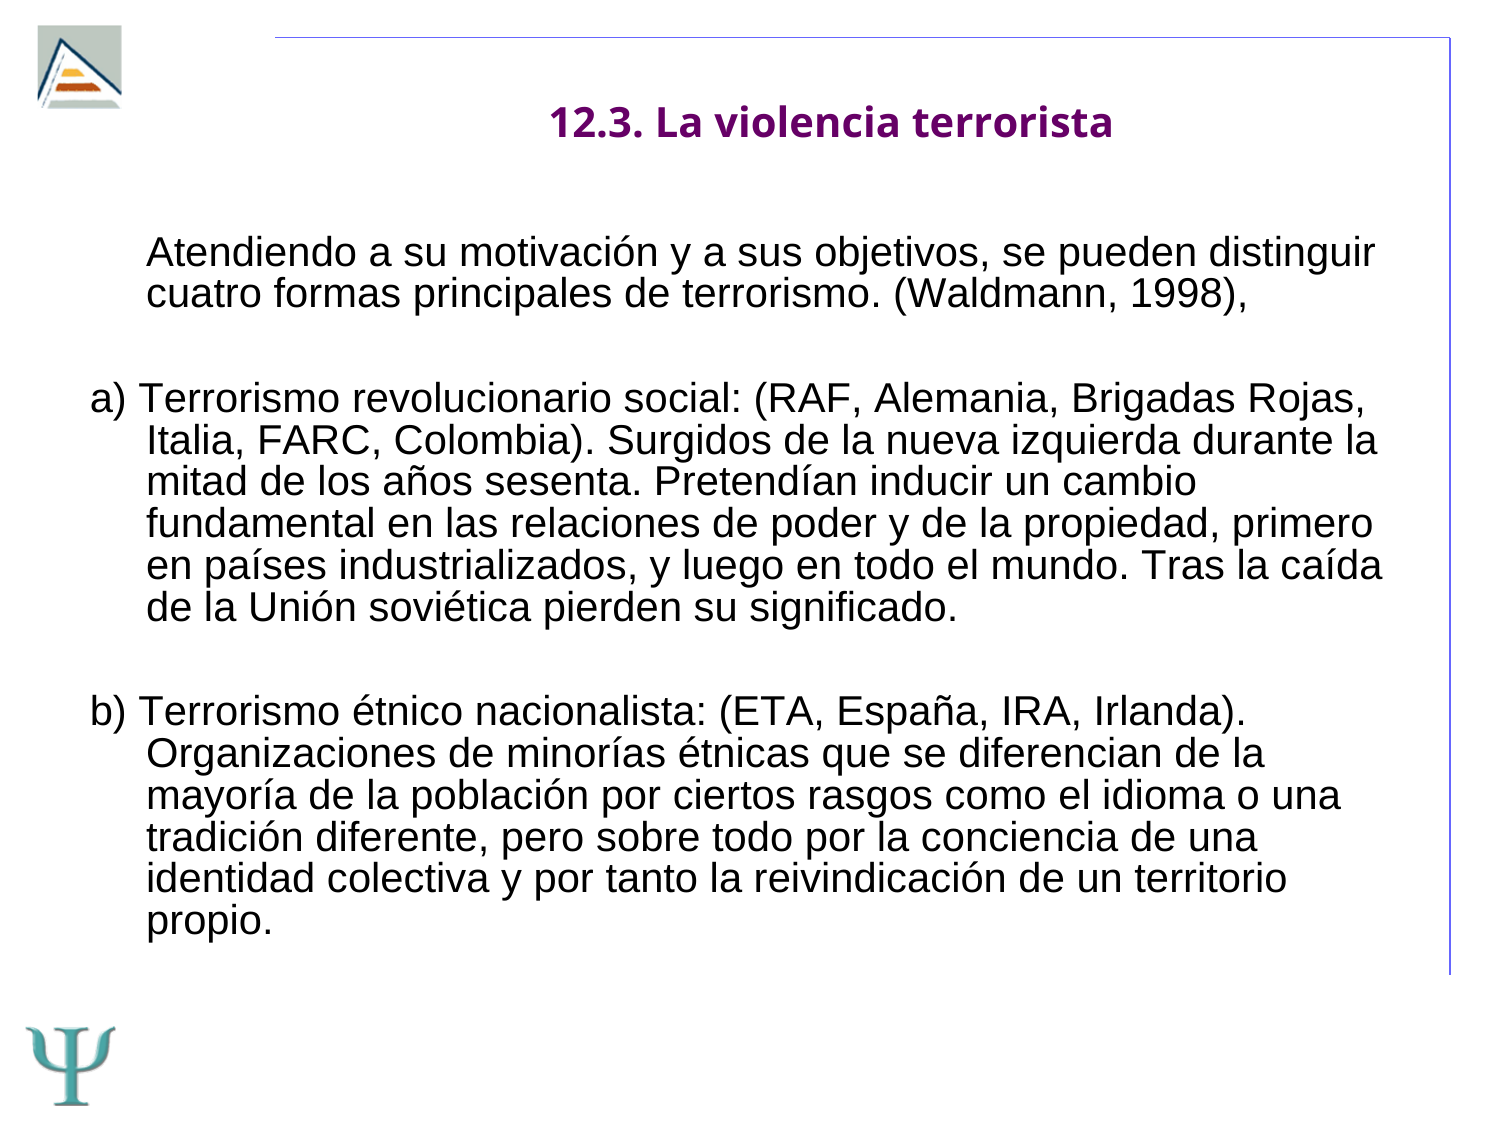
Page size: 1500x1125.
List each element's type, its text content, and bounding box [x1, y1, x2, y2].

picture [37, 24, 122, 109]
list Atendiendo a su motivación y a sus objetivos, se pueden distinguir cuatro formas principales de terrorismo. (Waldmann, 1998), a) Terrorismo revolucionario social: (RAF, Alemania, Brigadas Rojas, Italia, FARC, Colombia). Surgidos de la nueva izquierda durante la mitad de los años sesenta. Pretendían inducir un cambio fundamental en las relaciones de poder y de la propiedad, primero en países industrializados, y luego en todo el mundo. Tras la caída de la Unión soviética pierden su significado. b) Terrorismo étnico nacionalista: (ETA, España, IRA, Irlanda). Organizaciones de minorías étnicas que se diferencian de la mayoría de la población por ciertos rasgos como el idioma o una tradición diferente, pero sobre todo por la conciencia de una identidad colectiva y por tanto la reivindicación de un territorio propio. [75, 224, 1426, 1125]
picture [24, 1024, 75, 1106]
title 12.3. La violencia terrorista [262, 74, 1401, 168]
